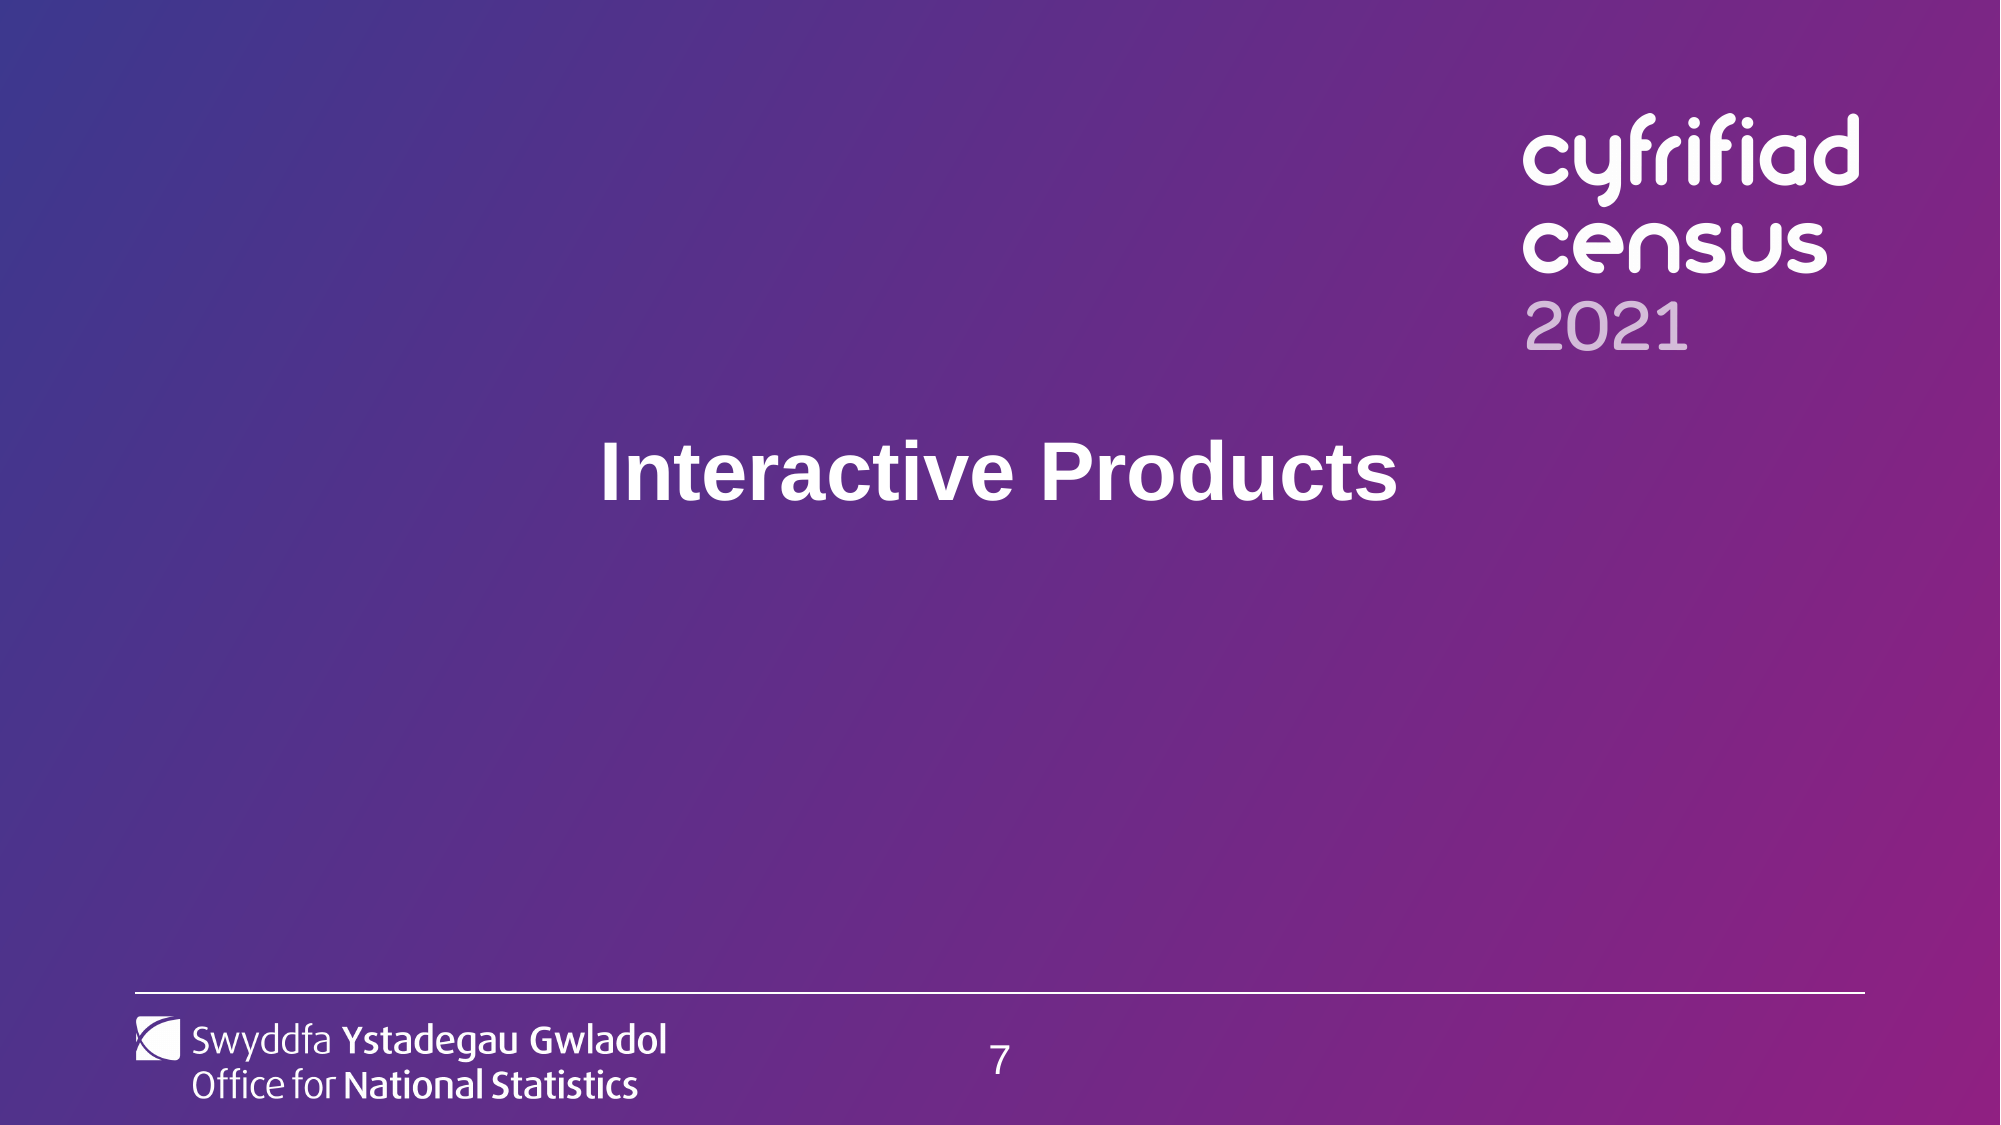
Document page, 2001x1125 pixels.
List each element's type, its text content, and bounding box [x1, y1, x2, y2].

title [119, 122, 1455, 894]
text_box 7 [764, 1025, 1236, 1086]
list Interactive Products [137, 406, 1863, 510]
